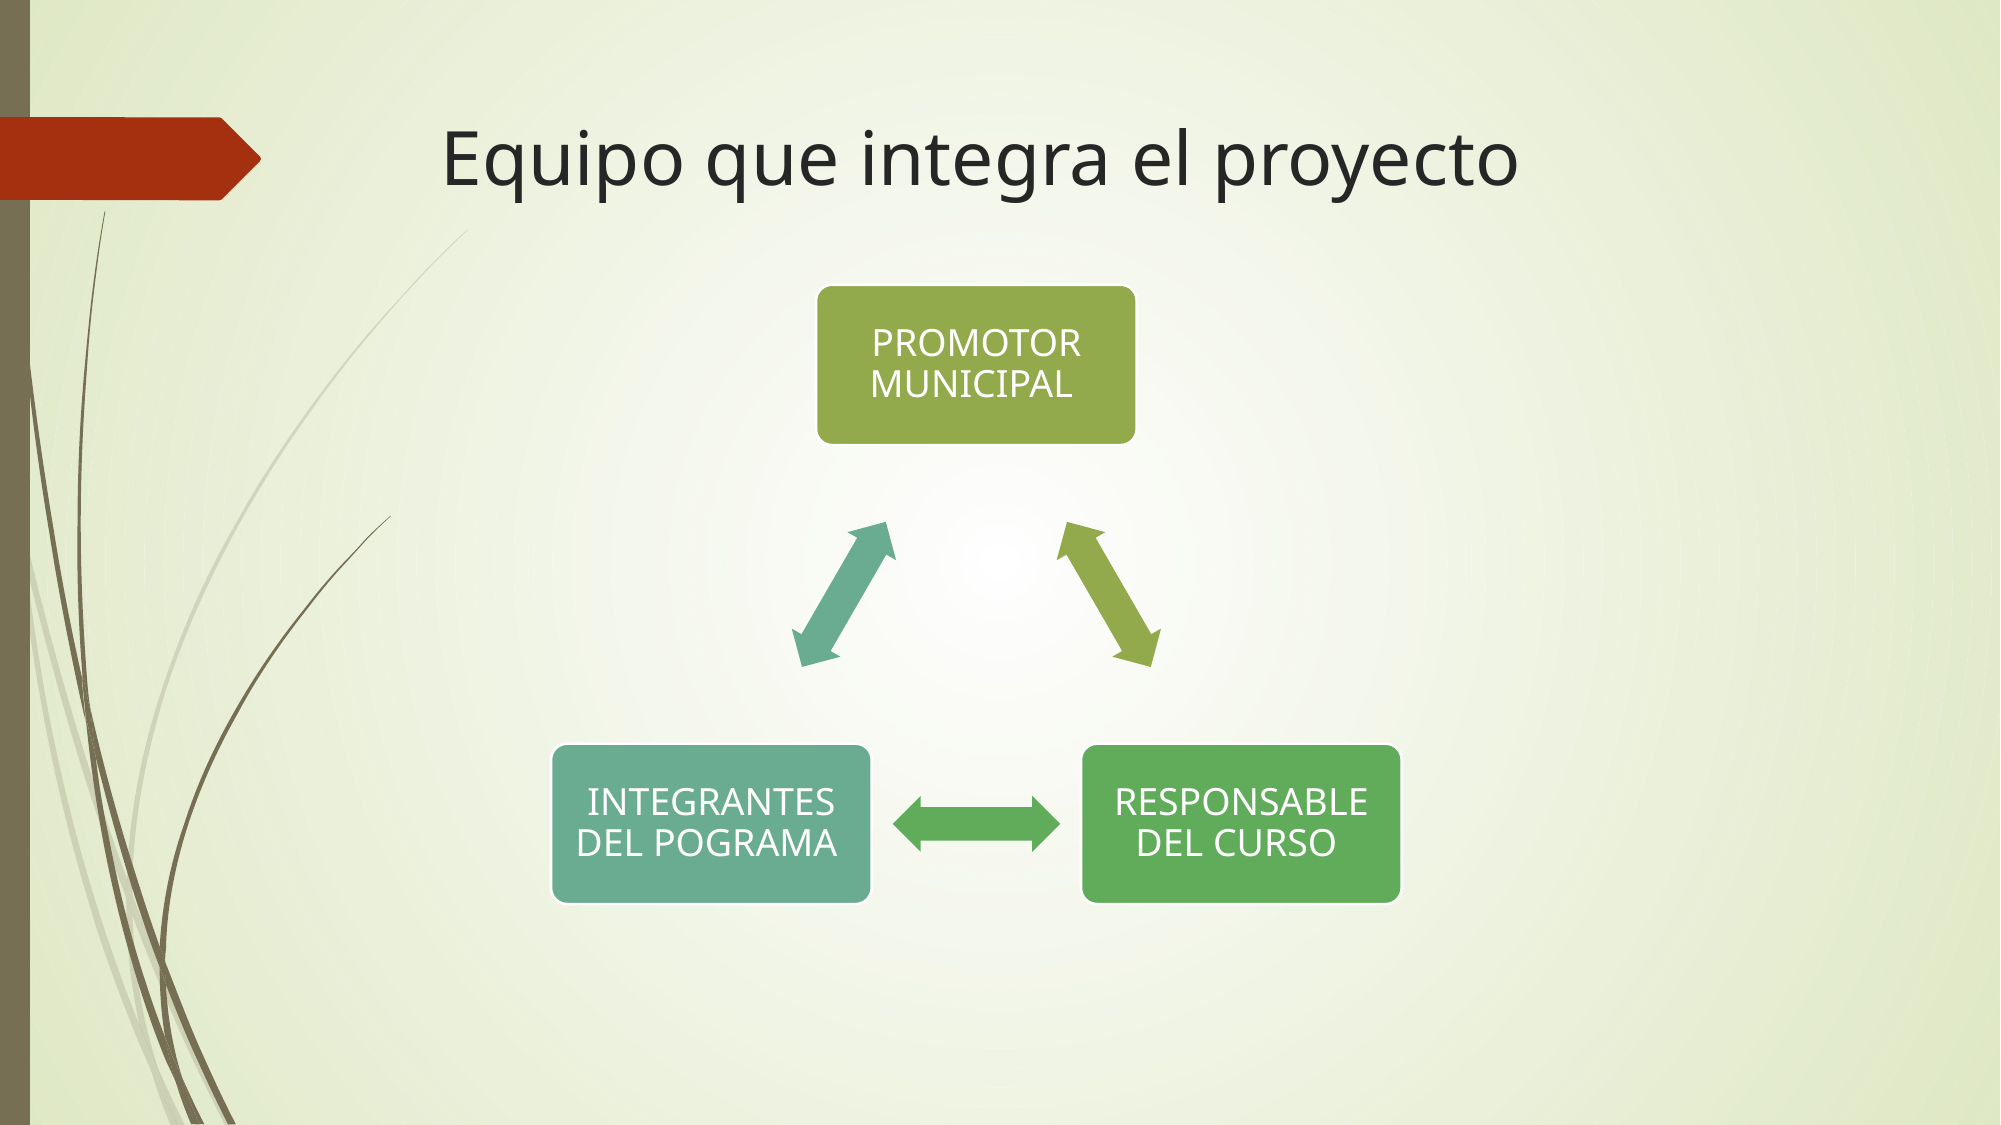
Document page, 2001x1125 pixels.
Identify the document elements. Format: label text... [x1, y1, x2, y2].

text_box [1056, 521, 1162, 667]
text_box INTEGRANTES DEL POGRAMA [551, 743, 872, 905]
text_box [791, 521, 897, 667]
text_box [892, 795, 1061, 852]
title Equipo que integra el proyecto [425, 102, 1888, 313]
text_box PROMOTOR MUNICIPAL [816, 284, 1137, 446]
text_box RESPONSABLE DEL CURSO [1081, 743, 1402, 905]
